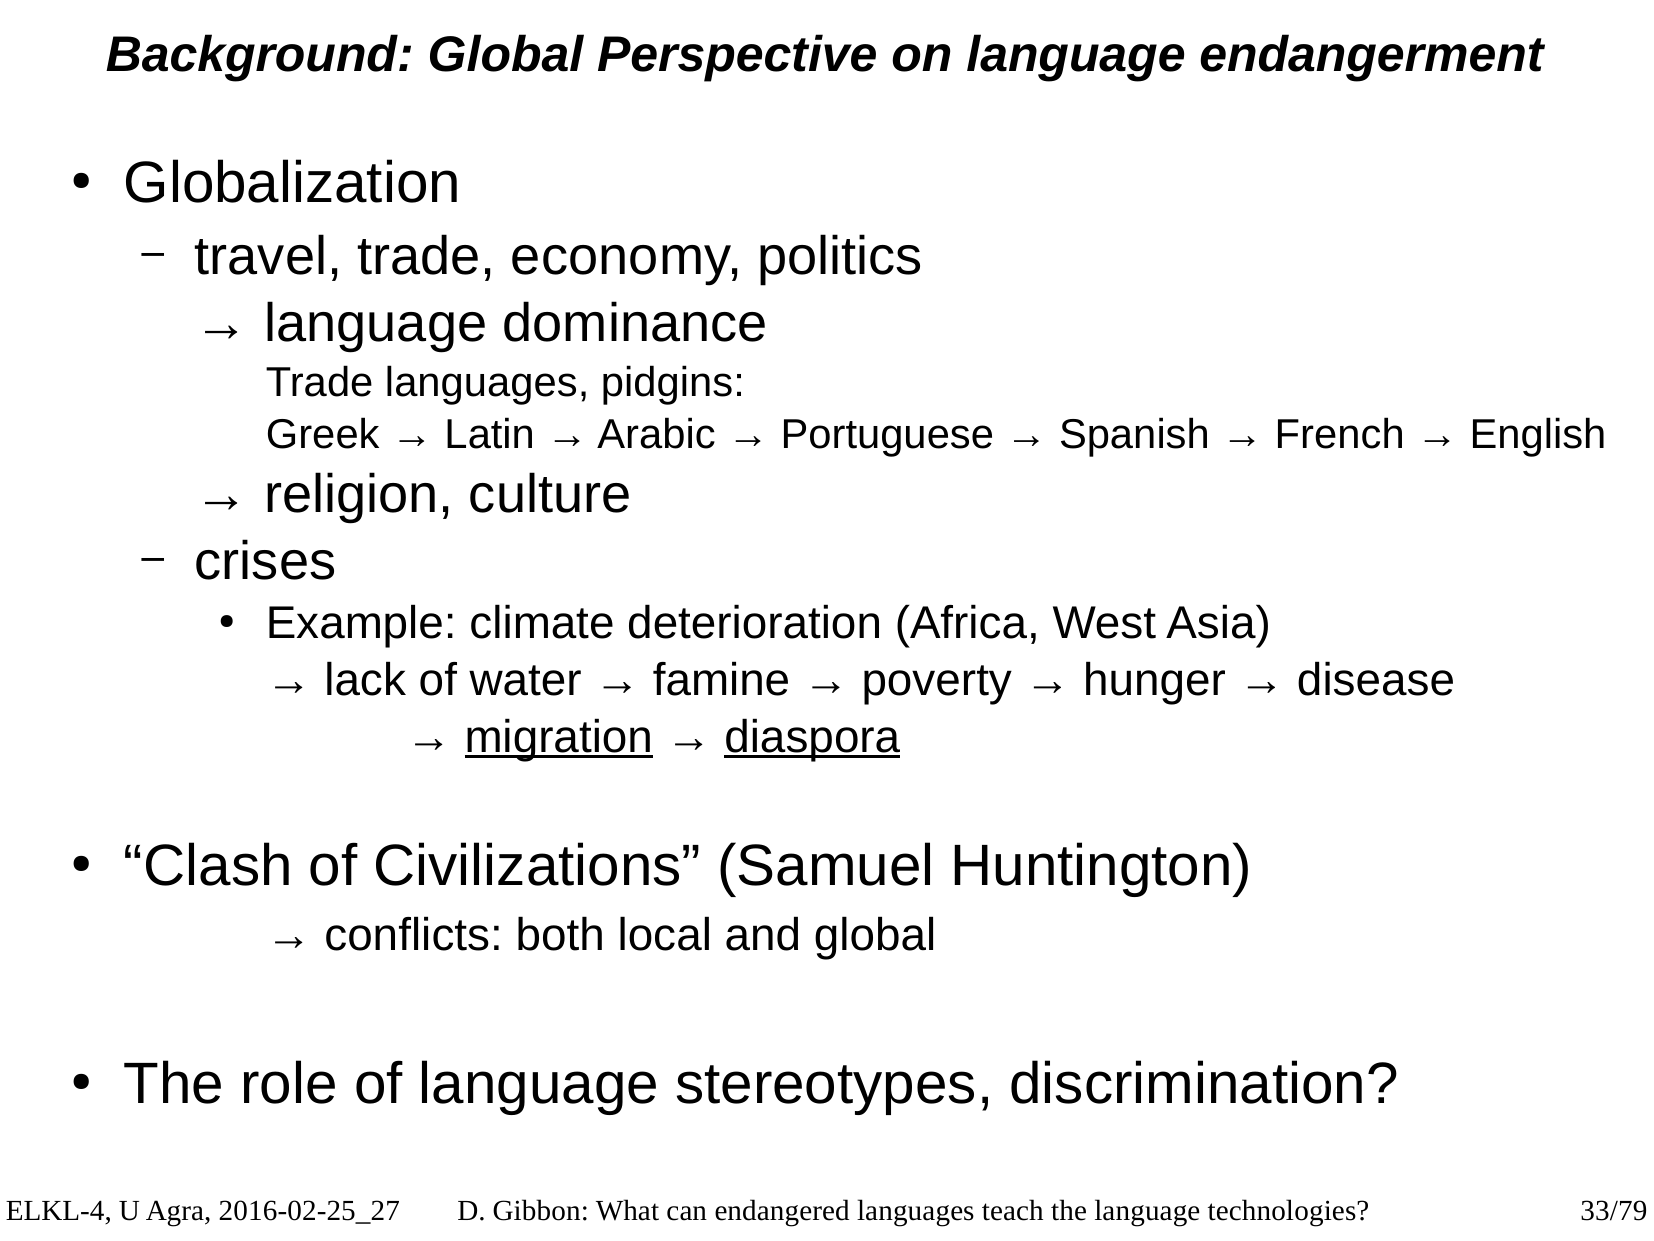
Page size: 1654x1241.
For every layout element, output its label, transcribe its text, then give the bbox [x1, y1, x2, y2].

title Background: Global Perspective on language endangerment [0, 2, 1654, 106]
list Globalization travel, trade, economy, politics → language dominance Trade languages, pidgins: Greek → Latin → Arabic → Portuguese → Spanish → French → English → religion, culture crises Example: climate deterioration (Africa, West Asia) → lack of water → famine → poverty → hunger → disease → migration → diaspora “Clash of Civilizations” (Samuel Huntington) → conflicts: both local and global The role of language stereotypes, discrimination? [53, 150, 1651, 1141]
